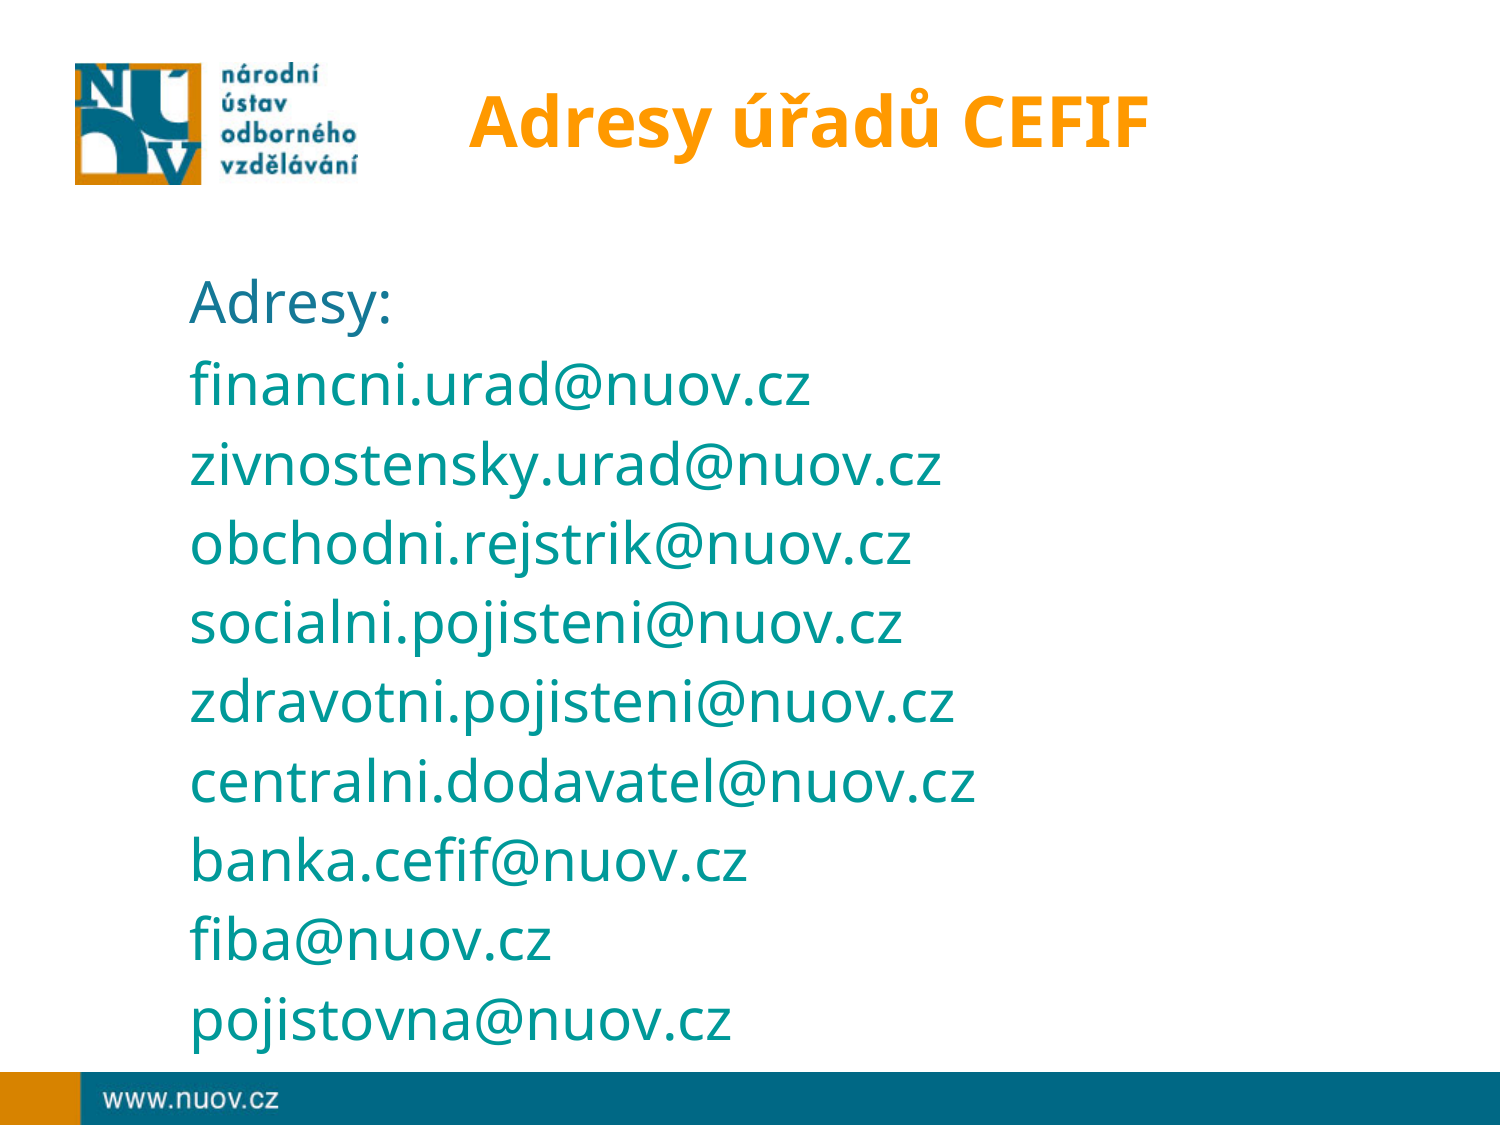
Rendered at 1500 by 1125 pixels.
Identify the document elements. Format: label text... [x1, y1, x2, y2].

title Adresy úřadů CEFIF [399, 24, 1425, 213]
text_box [0, 1072, 1500, 1125]
text_box [75, 62, 358, 185]
text_box Adresy: financni.urad@nuov.cz zivnostensky.urad@nuov.cz obchodni.rejstrik@nuov.cz socialni.pojisteni@nuov.cz zdravotni.pojisteni@nuov.cz centralni.dodavatel@nuov.cz banka.cefif@nuov.cz fiba@nuov.cz pojistovna@nuov.cz [174, 237, 1225, 1069]
